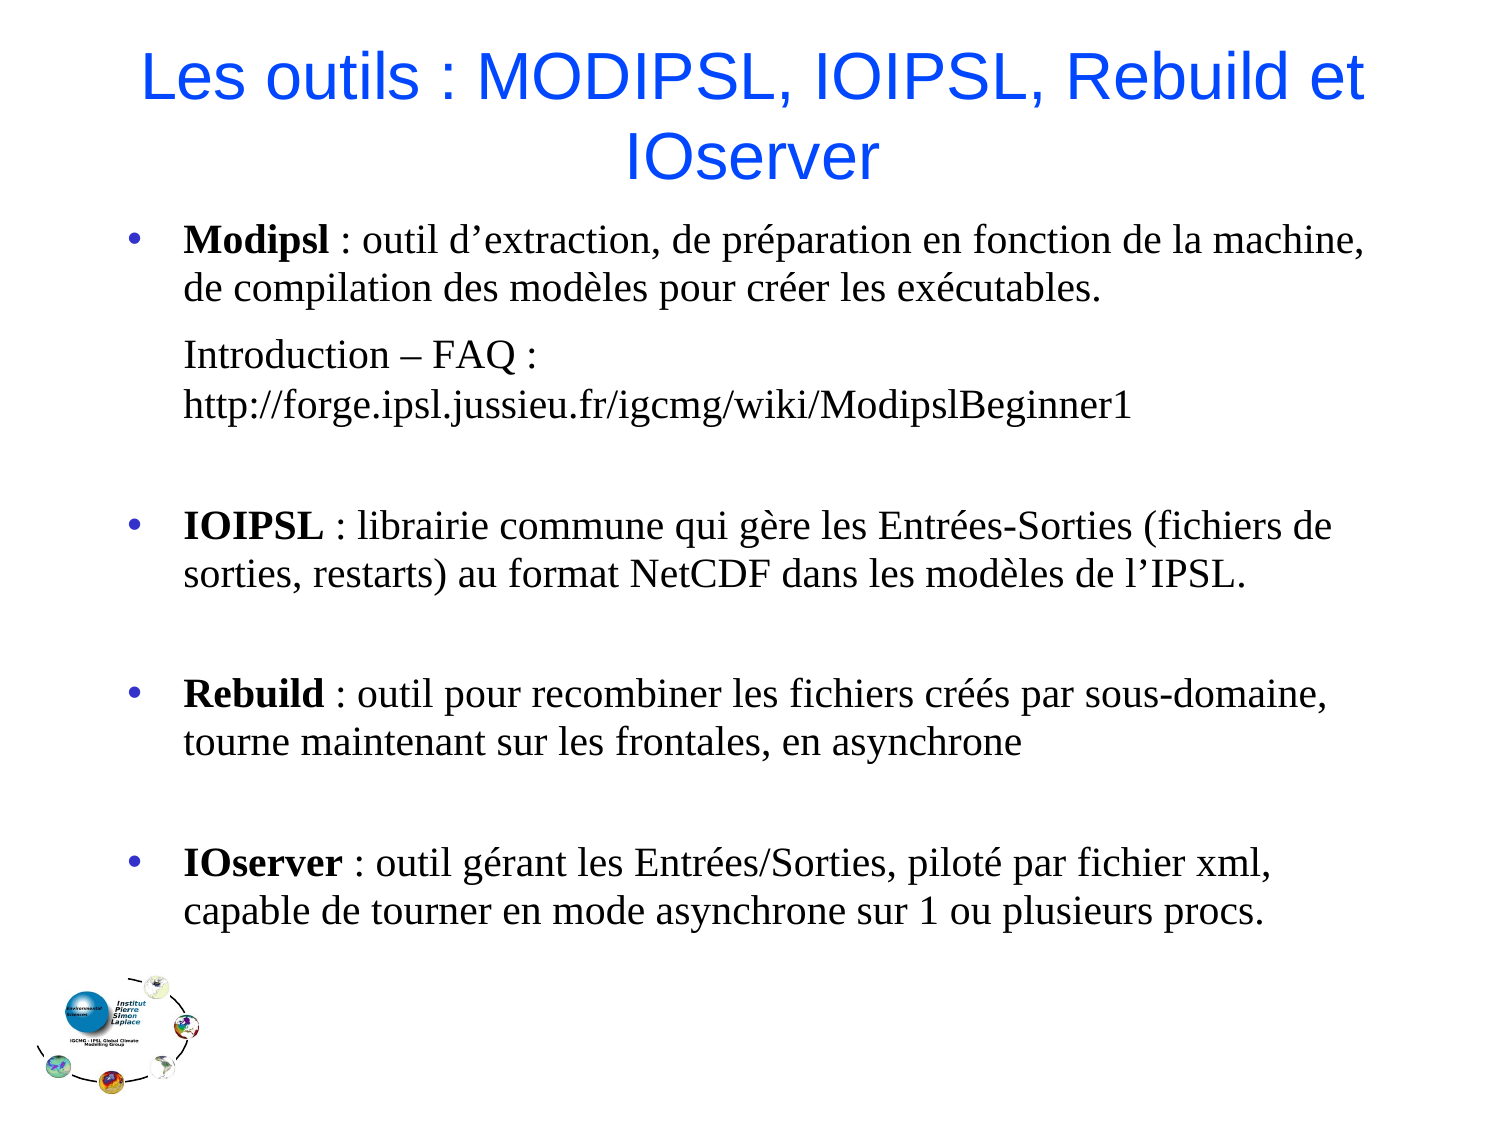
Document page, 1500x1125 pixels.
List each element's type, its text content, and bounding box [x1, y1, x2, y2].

title Les outils : MODIPSL, IOIPSL, Rebuild et IOserver [0, 19, 1500, 207]
picture [65, 990, 112, 1048]
picture [97, 1069, 125, 1095]
text_box Modipsl : outil d’extraction, de préparation en fonction de la machine, de compilation des modèles pour créer les exécutables. Introduction – FAQ : http://forge.ipsl.jussieu.fr/igcmg/wiki/ModipslBeginner1 IOIPSL : librairie commune qui gère les Entrées-Sorties (fichiers de sorties, restarts) au format NetCDF dans les modèles de l’IPSL. Rebuild : outil pour recombiner les fichiers créés par sous-domaine, tourne maintenant sur les frontales, en asynchrone IOserver : outil gérant les Entrées/Sorties, piloté par fichier xml, capable de tourner en mode asynchrone sur 1 ou plusieurs procs. [112, 207, 1388, 1051]
picture [44, 1054, 72, 1079]
picture [148, 1054, 176, 1080]
